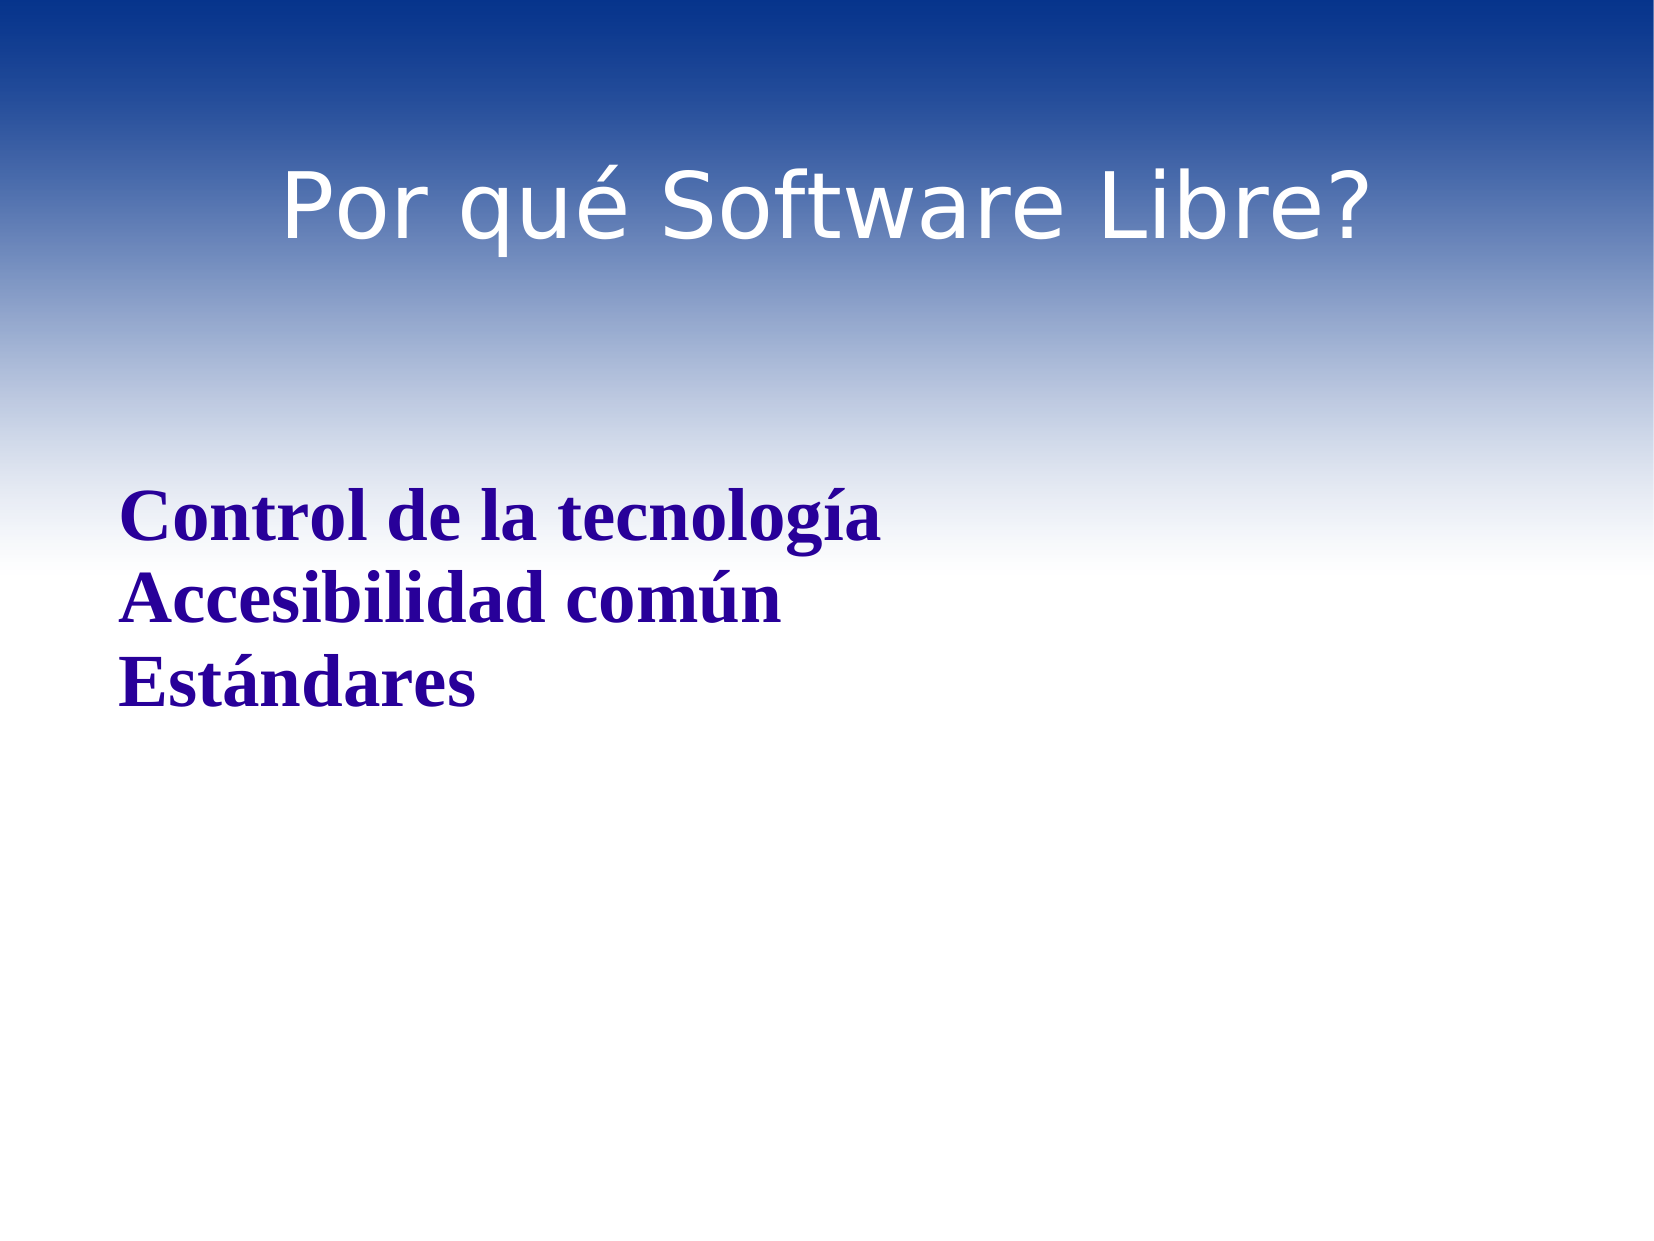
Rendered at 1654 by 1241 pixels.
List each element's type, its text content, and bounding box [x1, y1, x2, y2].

picture [0, 0, 1654, 1241]
text_box Control de la tecnología Accesibilidad común Estándares [118, 473, 910, 723]
title Por qué Software Libre? [121, 102, 1534, 311]
